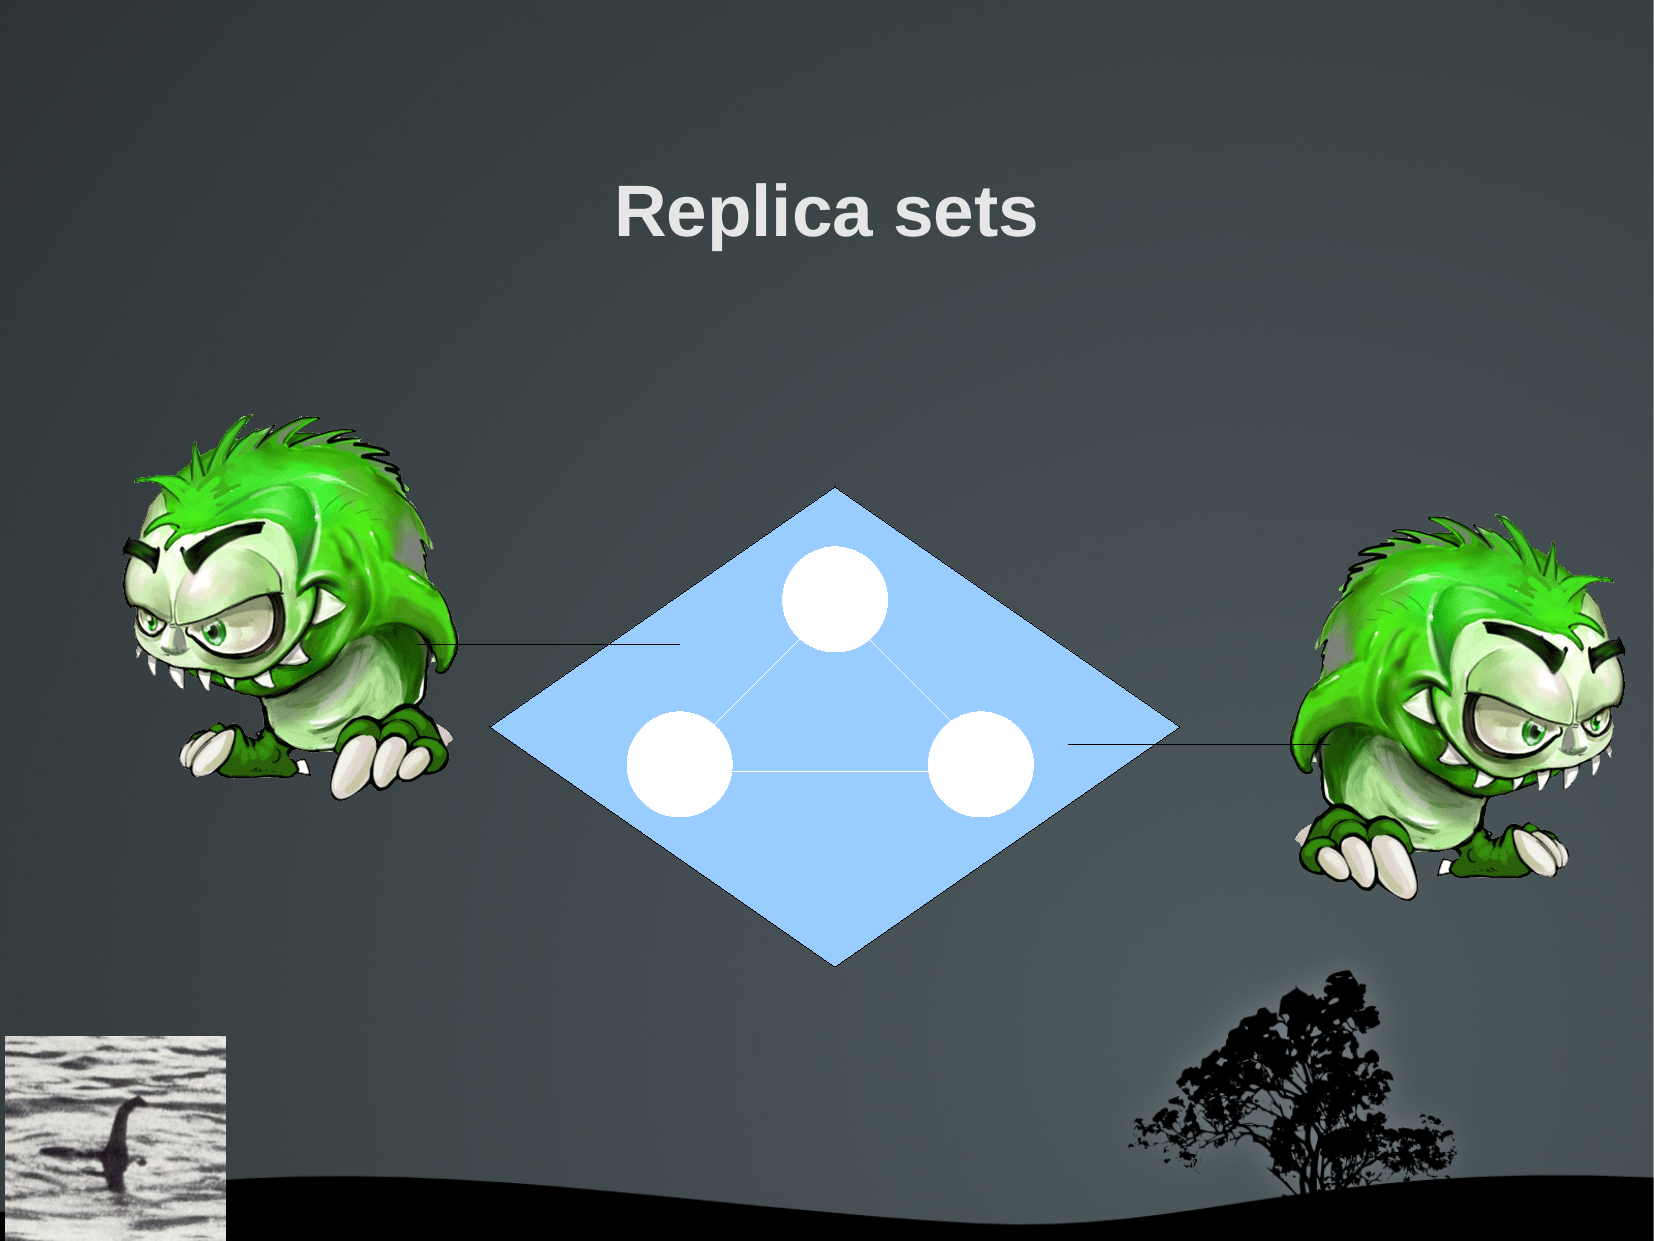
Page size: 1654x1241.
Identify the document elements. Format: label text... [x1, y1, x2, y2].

title Replica sets [82, 107, 1571, 316]
picture [0, 0, 1654, 1241]
text_box [489, 486, 1180, 967]
